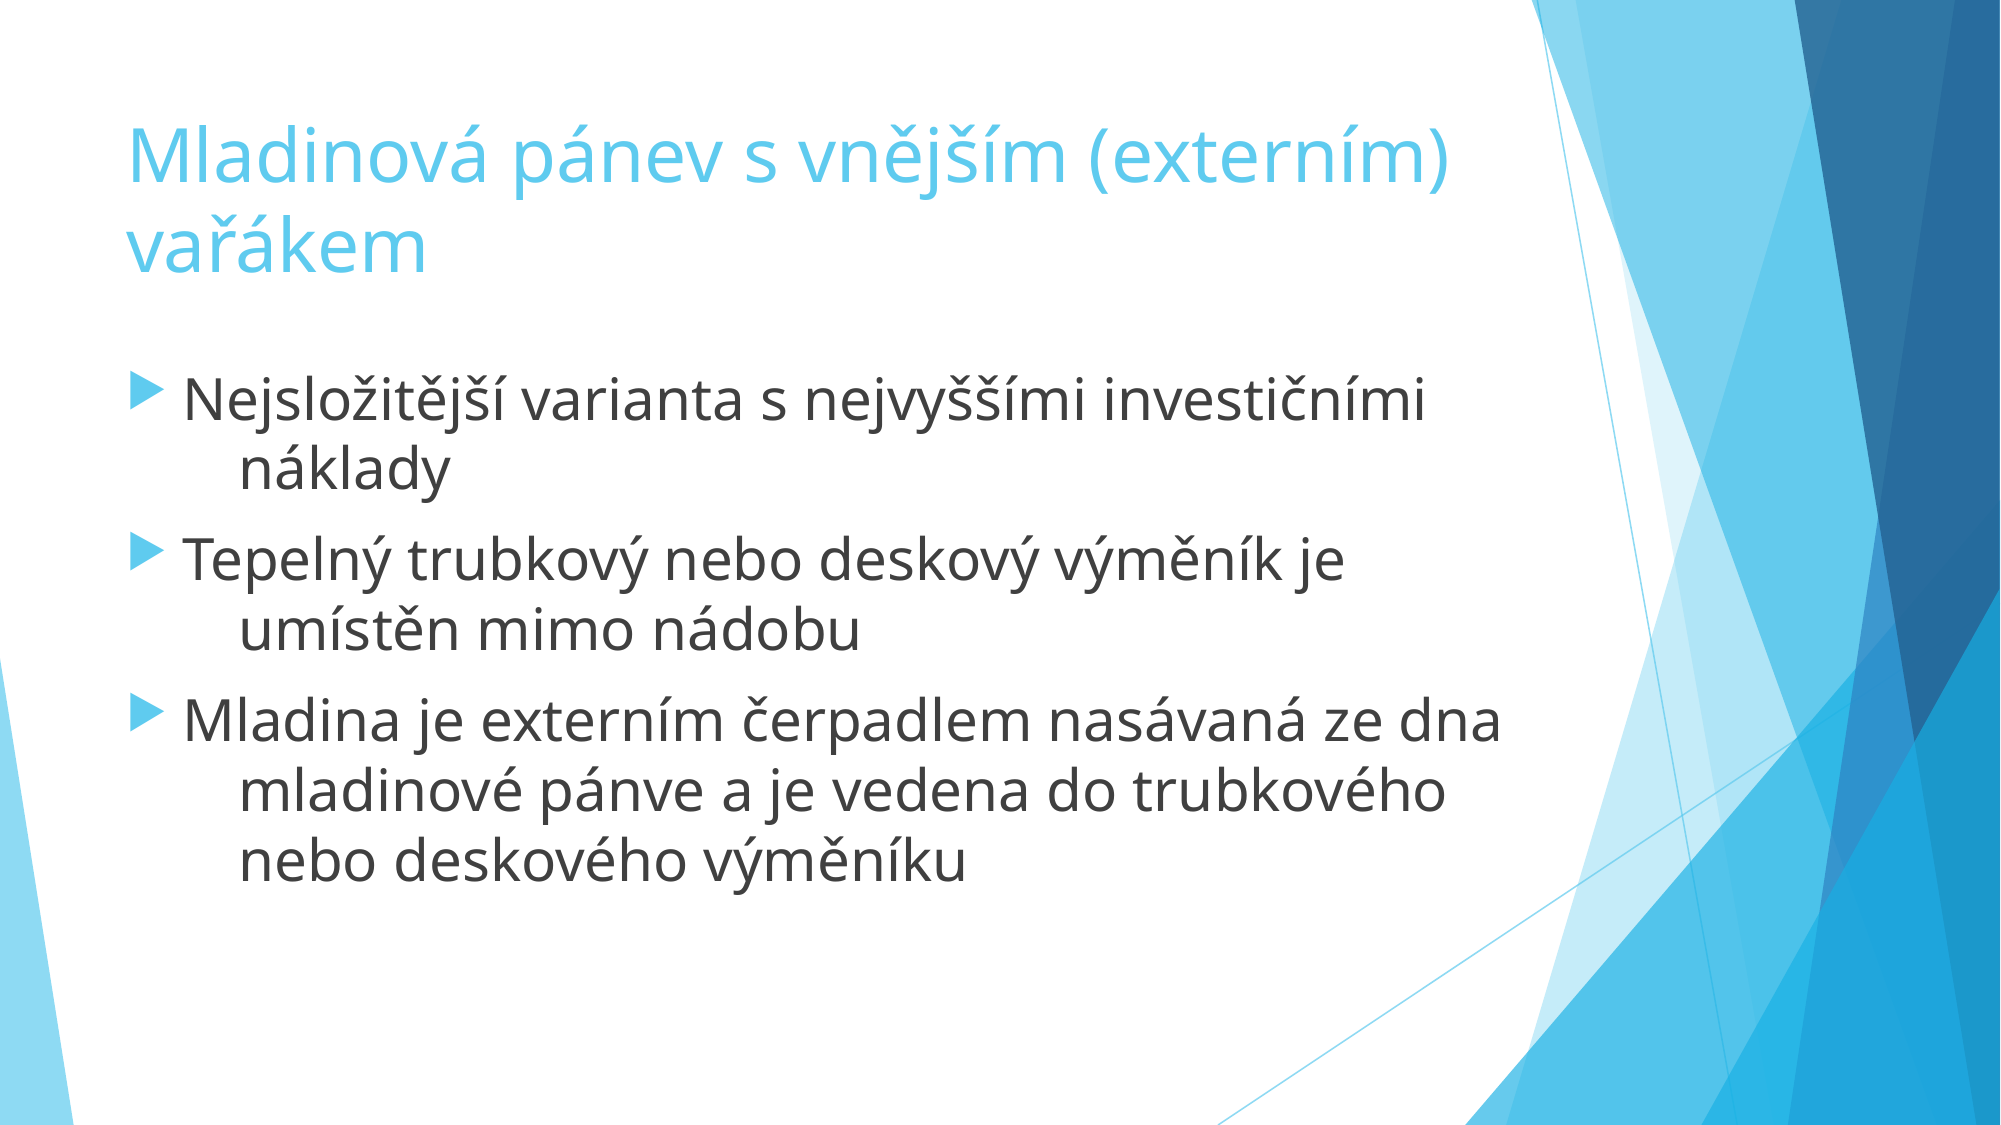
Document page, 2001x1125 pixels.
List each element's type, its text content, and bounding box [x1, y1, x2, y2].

title Mladinová pánev s vnějším (externím) vařákem [111, 99, 1522, 317]
list Nejsložitější varianta s nejvyššími investičními náklady Tepelný trubkový nebo deskový výměník je umístěn mimo nádobu Mladina je externím čerpadlem nasávaná ze dna mladinové pánve a je vedena do trubkového nebo deskového výměníku [111, 354, 1522, 992]
